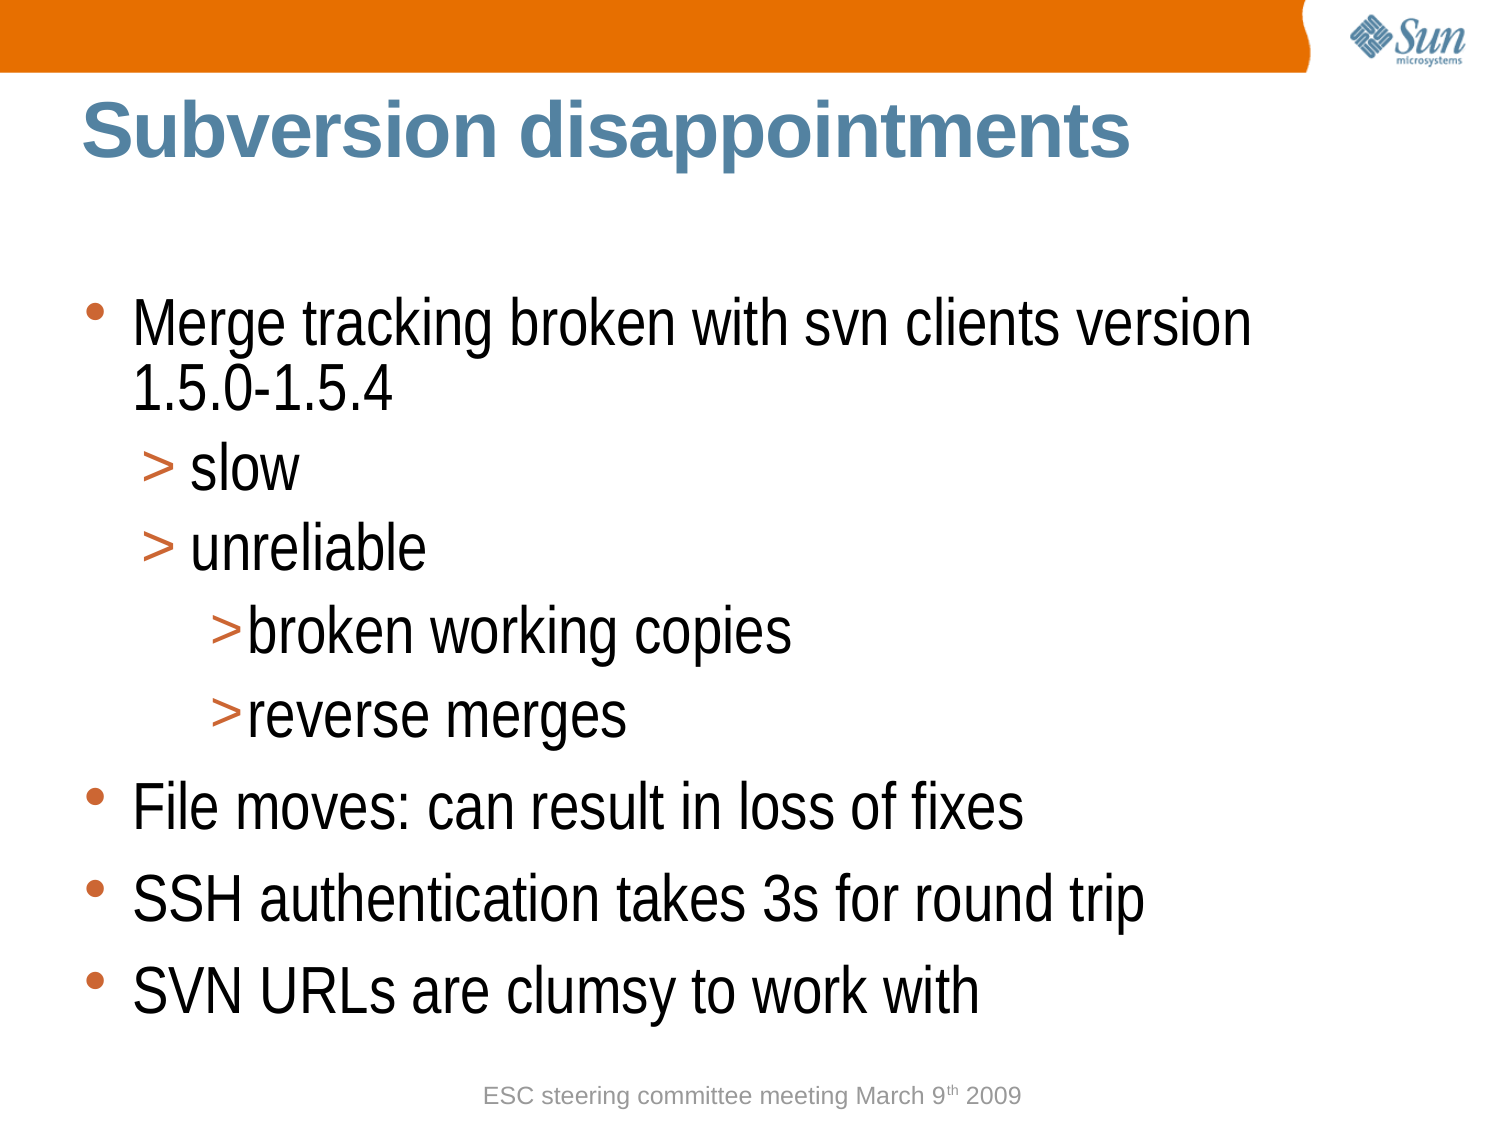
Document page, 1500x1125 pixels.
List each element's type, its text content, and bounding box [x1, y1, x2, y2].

list Merge tracking broken with svn clients version 1.5.0-1.5.4 slow unreliable broken working copies reverse merges File moves: can result in loss of fixes SSH authentication takes 3s for round trip SVN URLs are clumsy to work with [64, 292, 1402, 1023]
picture [0, 0, 1500, 75]
title Subversion disappointments [81, 93, 1336, 198]
